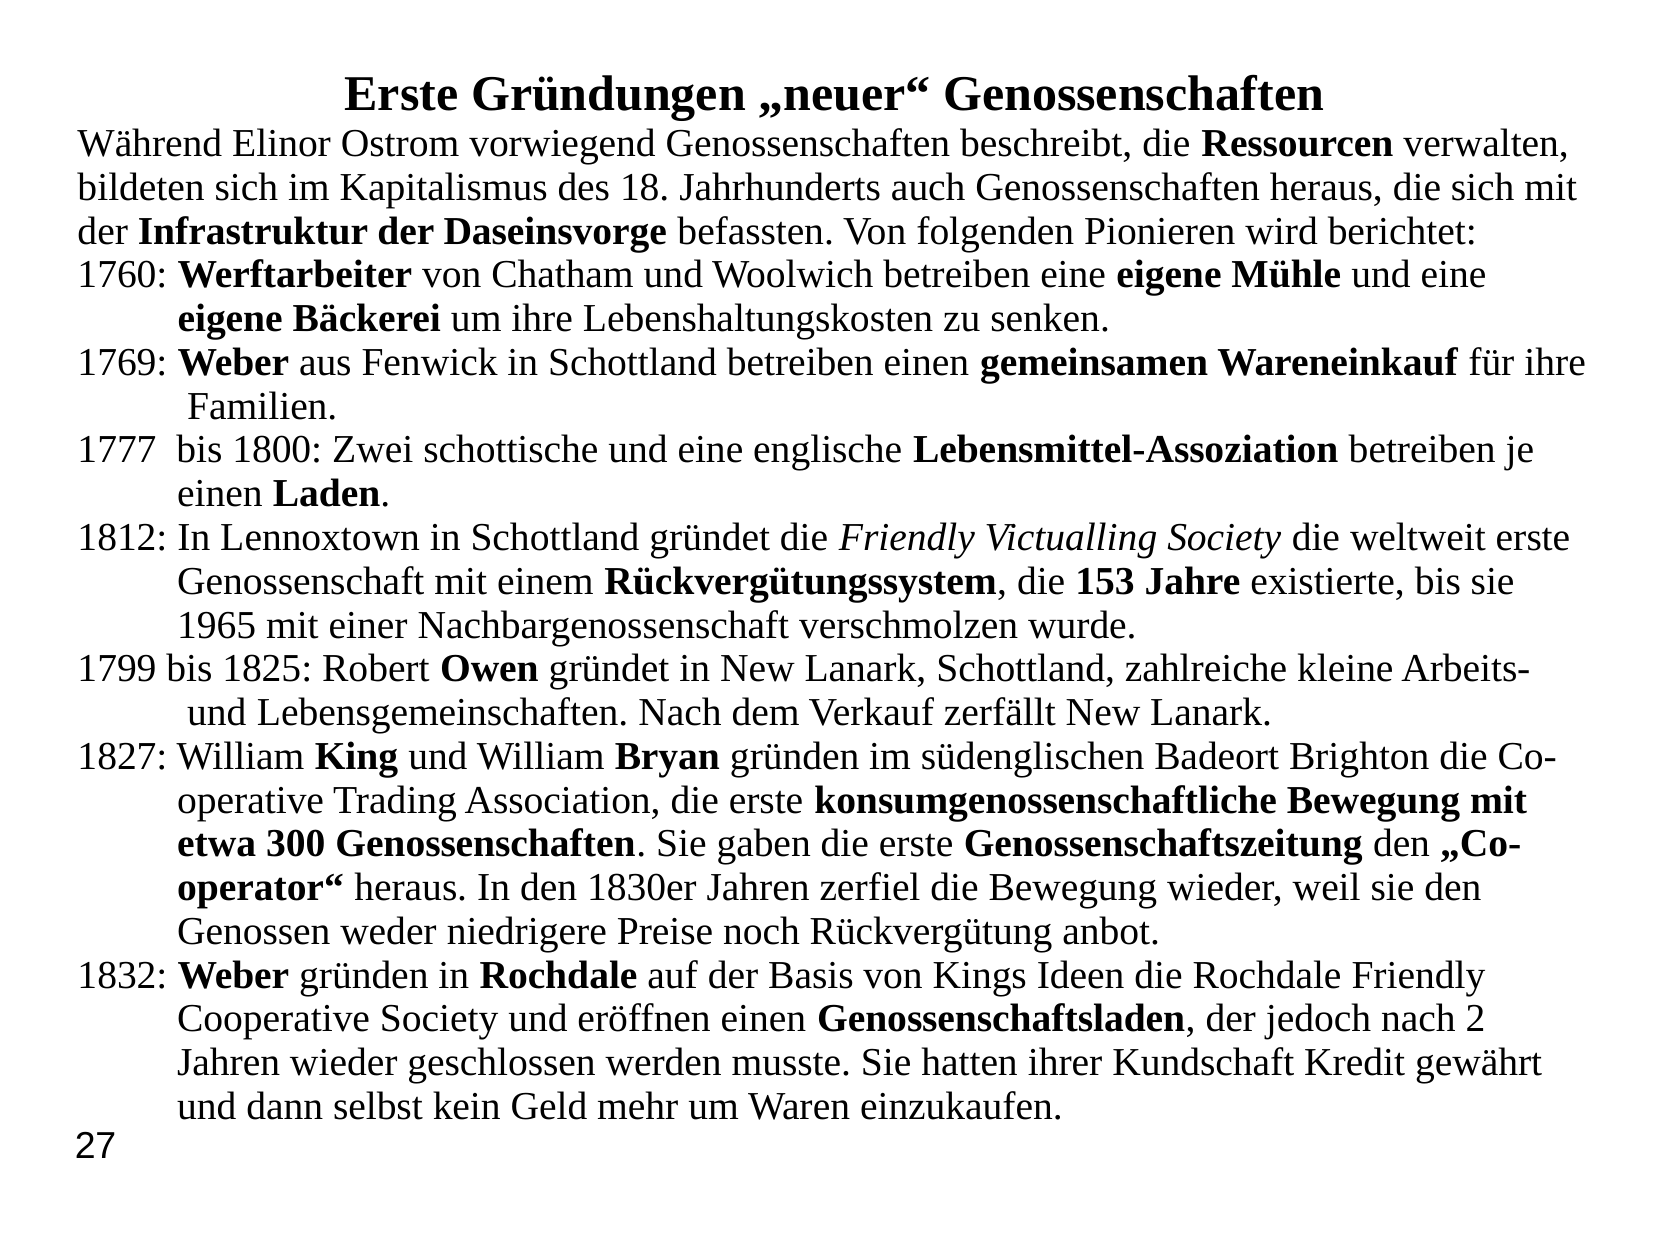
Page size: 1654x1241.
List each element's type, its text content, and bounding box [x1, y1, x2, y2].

text_box Erste Gründungen „neuer“ Genossenschaften Während Elinor Ostrom vorwiegend Genossenschaften beschreibt, die Ressourcen verwalten, bildeten sich im Kapitalismus des 18. Jahrhunderts auch Genossenschaften heraus, die sich mit der Infrastruktur der Daseinsvorge befassten. Von folgenden Pionieren wird berichtet: 1760: Werftarbeiter von Chatham und Woolwich betreiben eine eigene Mühle und eine eigene Bäckerei um ihre Lebenshaltungskosten zu senken. 1769: Weber aus Fenwick in Schottland betreiben einen gemeinsamen Wareneinkauf für ihre Familien. 1777 bis 1800: Zwei schottische und eine englische Lebensmittel-Assoziation betreiben je einen Laden. 1812: In Lennoxtown in Schottland gründet die Friendly Victualling Society die weltweit erste Genossenschaft mit einem Rückvergütungssystem, die 153 Jahre existierte, bis sie 1965 mit einer Nachbargenossenschaft verschmolzen wurde. 1799 bis 1825: Robert Owen gründet in New Lanark, Schottland, zahlreiche kleine Arbeits- und Lebensgemeinschaften. Nach dem Verkauf zerfällt New Lanark. 1827: William King und William Bryan gründen im südenglischen Badeort Brighton die Co- operative Trading Association, die erste konsumgenossenschaftliche Bewegung mit etwa 300 Genossenschaften. Sie gaben die erste Genossenschaftszeitung den „Co- operator“ heraus. In den 1830er Jahren zerfiel die Bewegung wieder, weil sie den Genossen weder niedrigere Preise noch Rückvergütung anbot. 1832: Weber gründen in Rochdale auf der Basis von Kings Ideen die Rochdale Friendly Cooperative Society und eröffnen einen Genossenschaftsladen, der jedoch nach 2 Jahren wieder geschlossen werden musste. Sie hatten ihrer Kundschaft Kredit gewährt und dann selbst kein Geld mehr um Waren einzukaufen. [62, 58, 1607, 1136]
text_box <Nummer> [60, 1117, 278, 1188]
